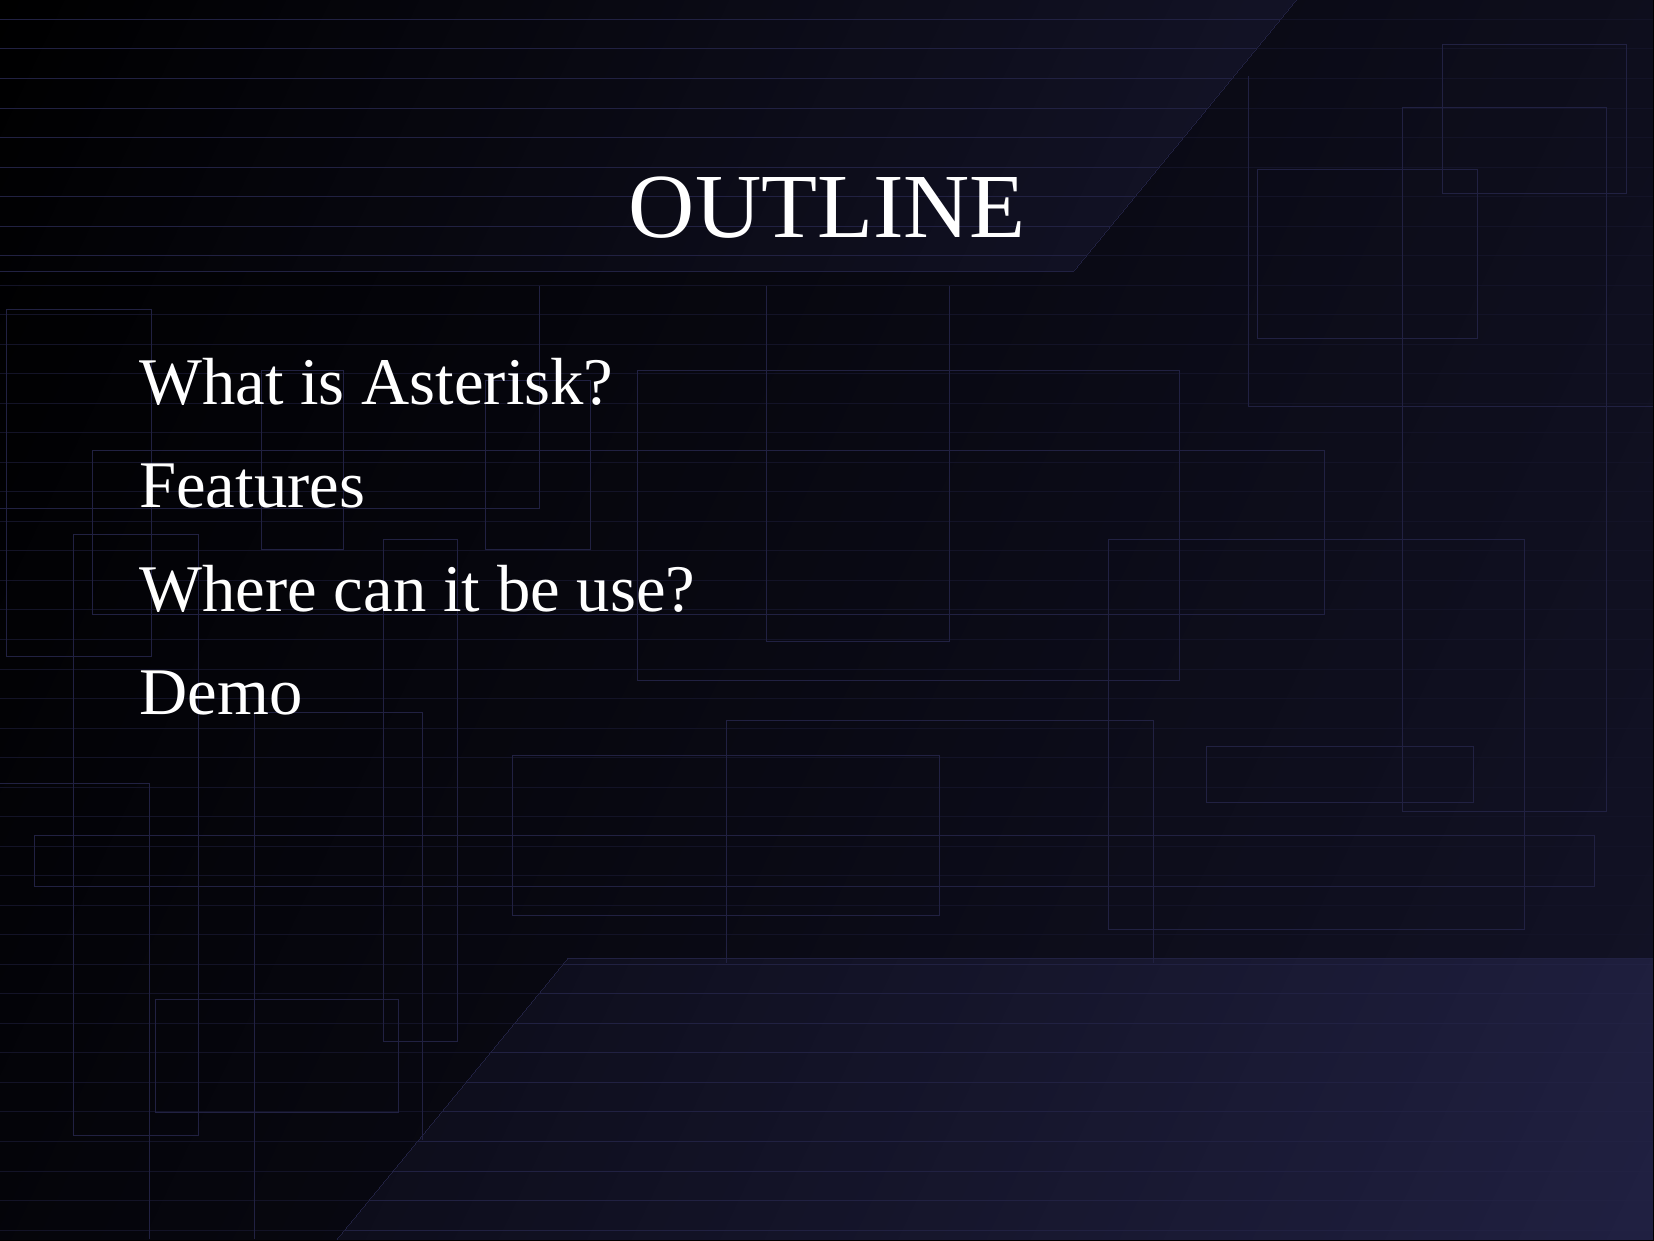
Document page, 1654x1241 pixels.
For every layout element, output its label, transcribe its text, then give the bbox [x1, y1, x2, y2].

title OUTLINE [121, 102, 1534, 311]
list What is Asterisk? Features Where can it be use? Demo [121, 344, 1534, 1127]
